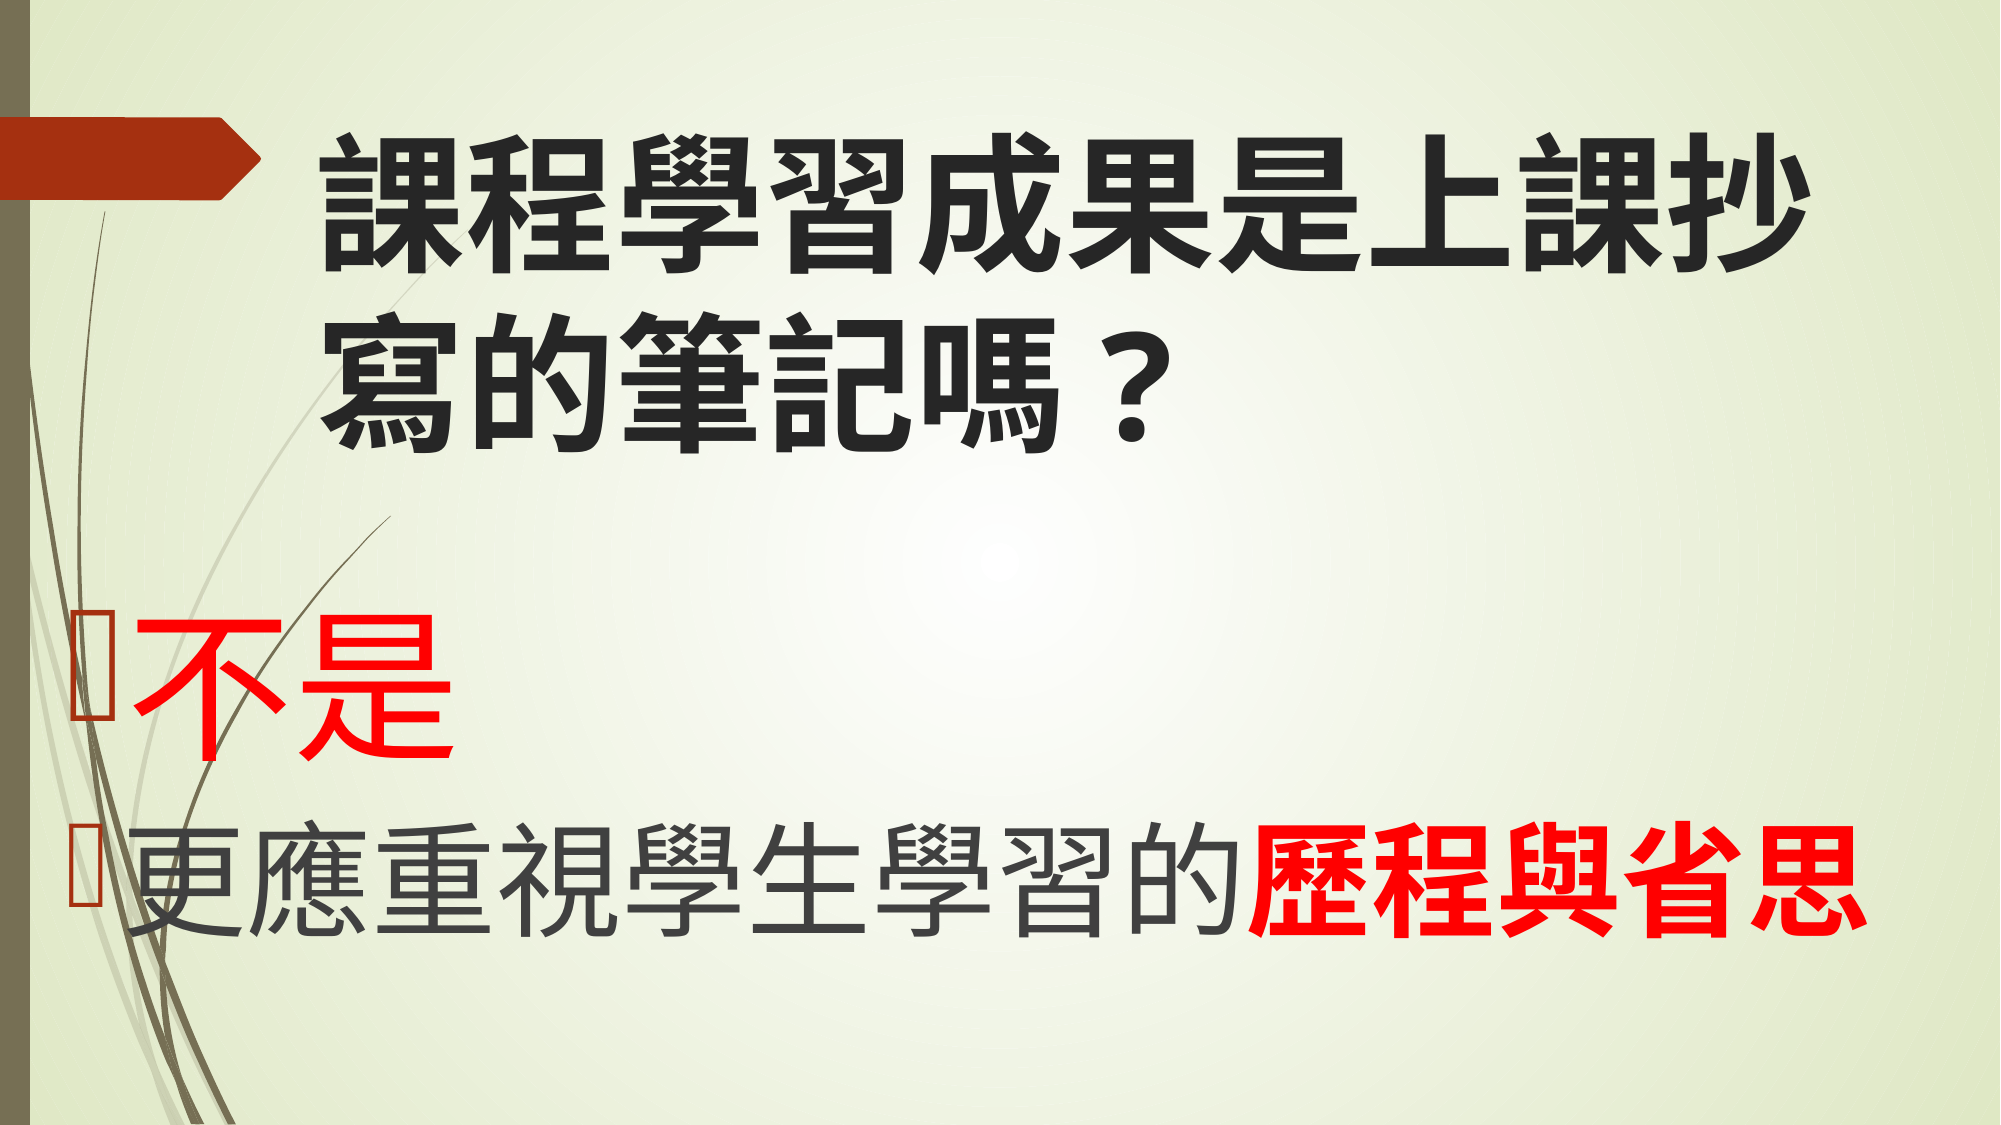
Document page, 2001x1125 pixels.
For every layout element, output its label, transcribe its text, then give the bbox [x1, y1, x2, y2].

title 課程學習成果是上課抄寫的筆記嗎? [300, 102, 1888, 313]
list 不是 更應重視學生學習的歷程與省思 [50, 574, 2000, 970]
